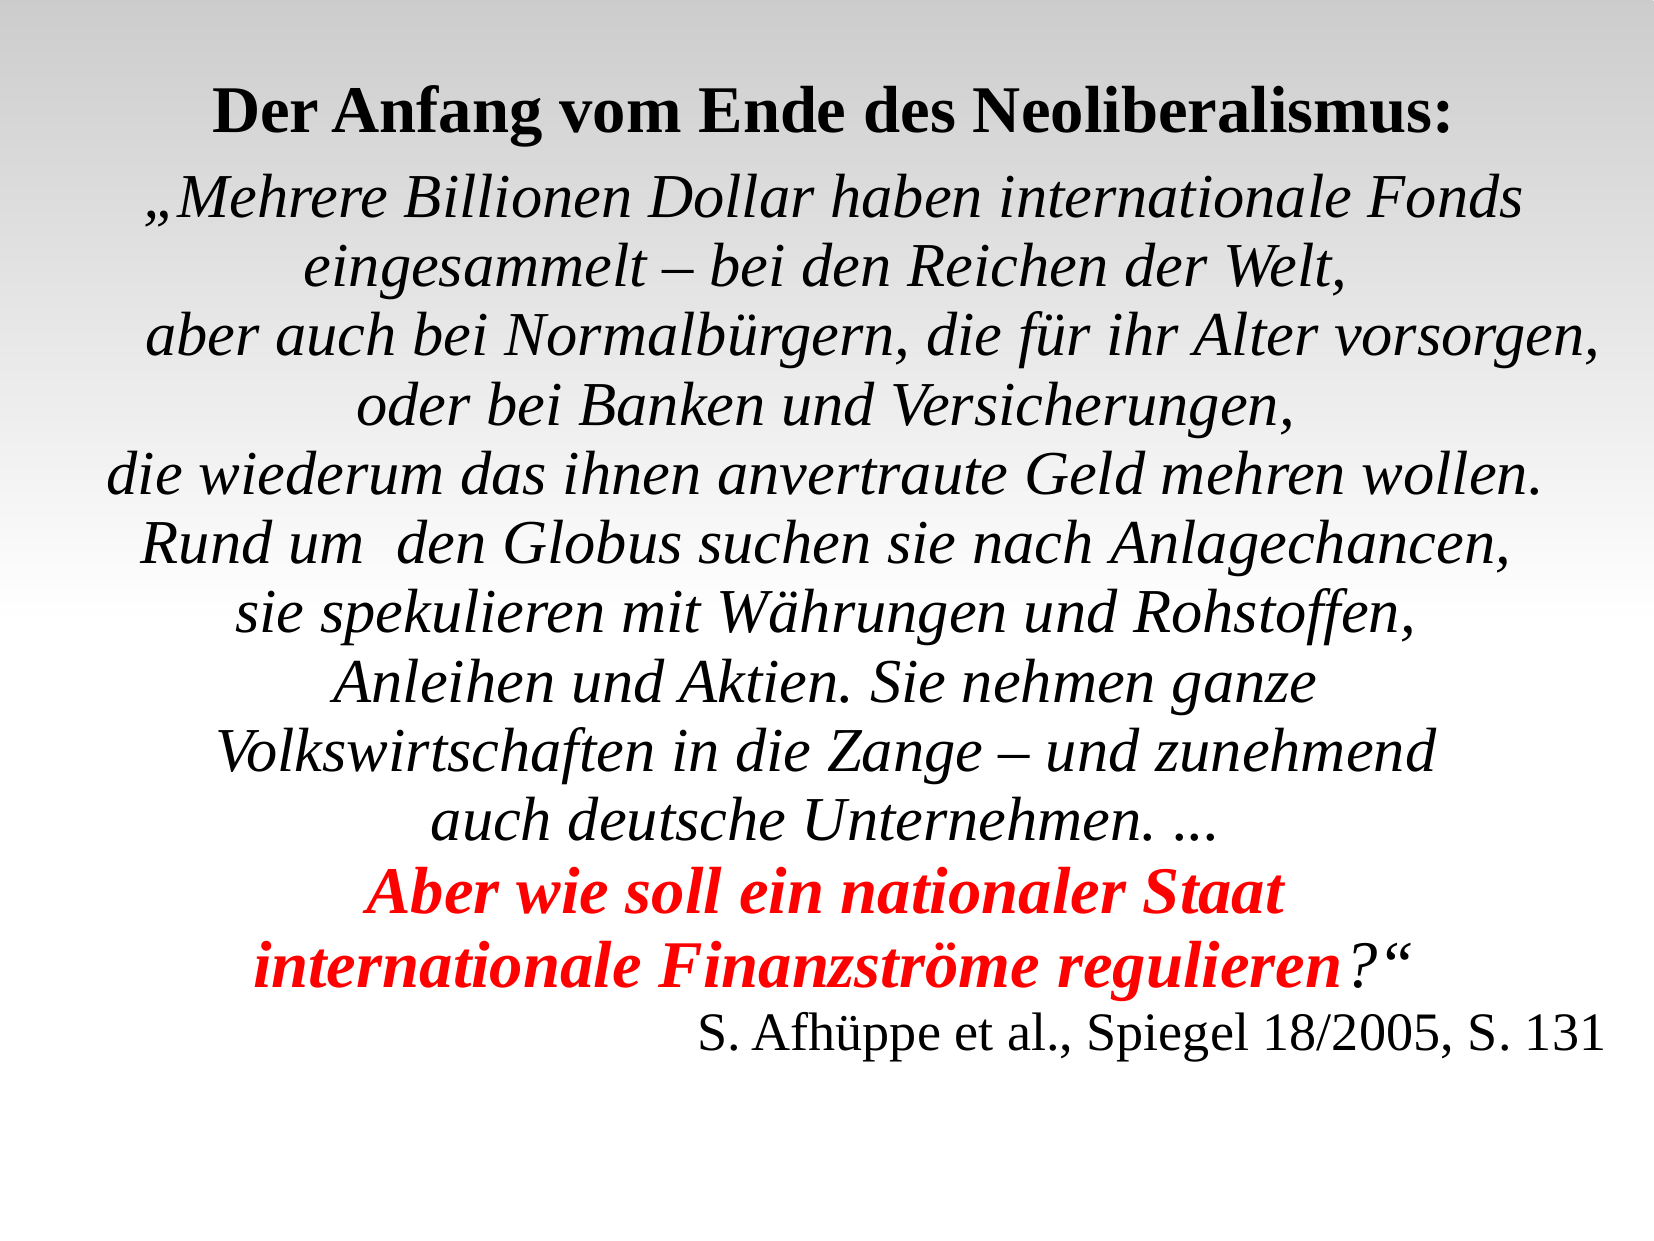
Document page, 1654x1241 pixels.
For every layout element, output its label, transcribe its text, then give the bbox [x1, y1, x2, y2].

text_box Der Anfang vom Ende des Neoliberalismus: „Mehrere Billionen Dollar haben internationale Fonds eingesammelt – bei den Reichen der Welt, aber auch bei Normalbürgern, die für ihr Alter vorsorgen, oder bei Banken und Versicherungen, die wiederum das ihnen anvertraute Geld mehren wollen. Rund um den Globus suchen sie nach Anlagechancen, sie spekulieren mit Währungen und Rohstoffen, Anleihen und Aktien. Sie nehmen ganze Volkswirtschaften in die Zange – und zunehmend auch deutsche Unternehmen. ... Aber wie soll ein nationaler Staat internationale Finanzströme regulieren?“ S. Afhüppe et al., Spiegel 18/2005, S. 131 [45, 65, 1623, 1185]
